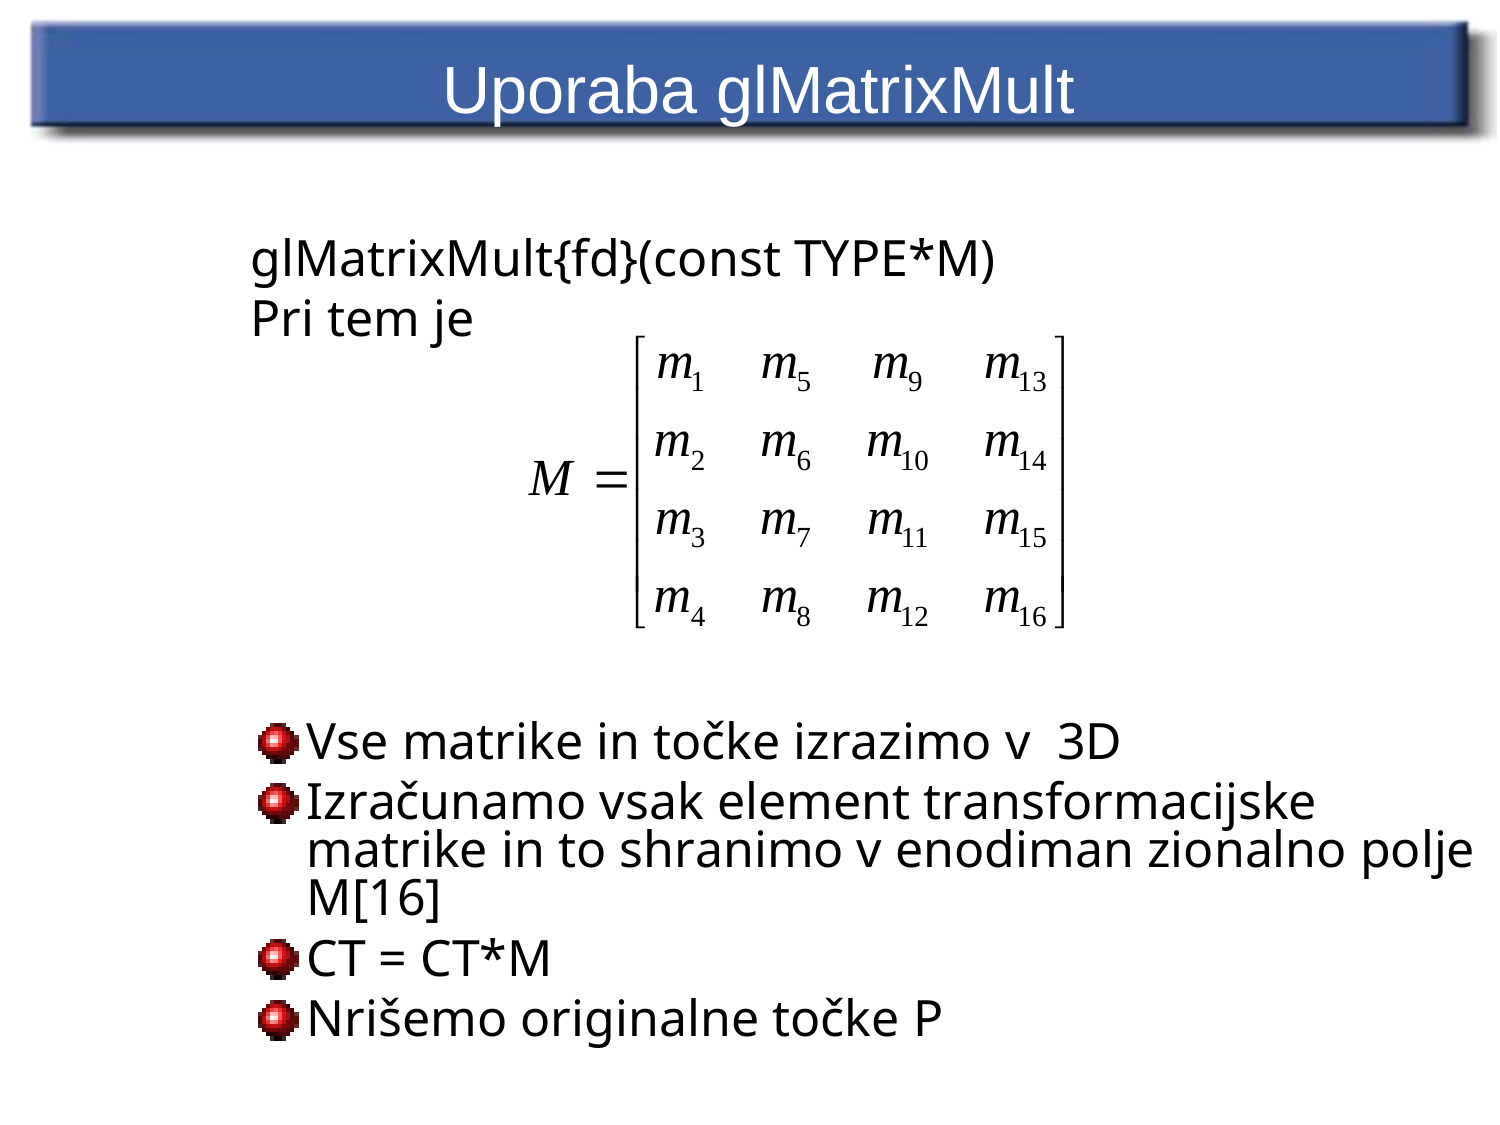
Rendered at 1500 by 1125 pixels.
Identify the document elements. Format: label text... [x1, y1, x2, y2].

chart [524, 331, 1079, 634]
title Uporaba glMatrixMult [121, 30, 1397, 135]
list glMatrixMult{fd}(const TYPE*M) Pri tem je Vse matrike in točke izrazimo v 3D Izračunamo vsak element transformacijske matrike in to shranimo v enodiman zionalno polje M[16] CT = CT*M Nrišemo originalne točke P [235, 230, 1500, 1051]
picture [29, 18, 1497, 146]
